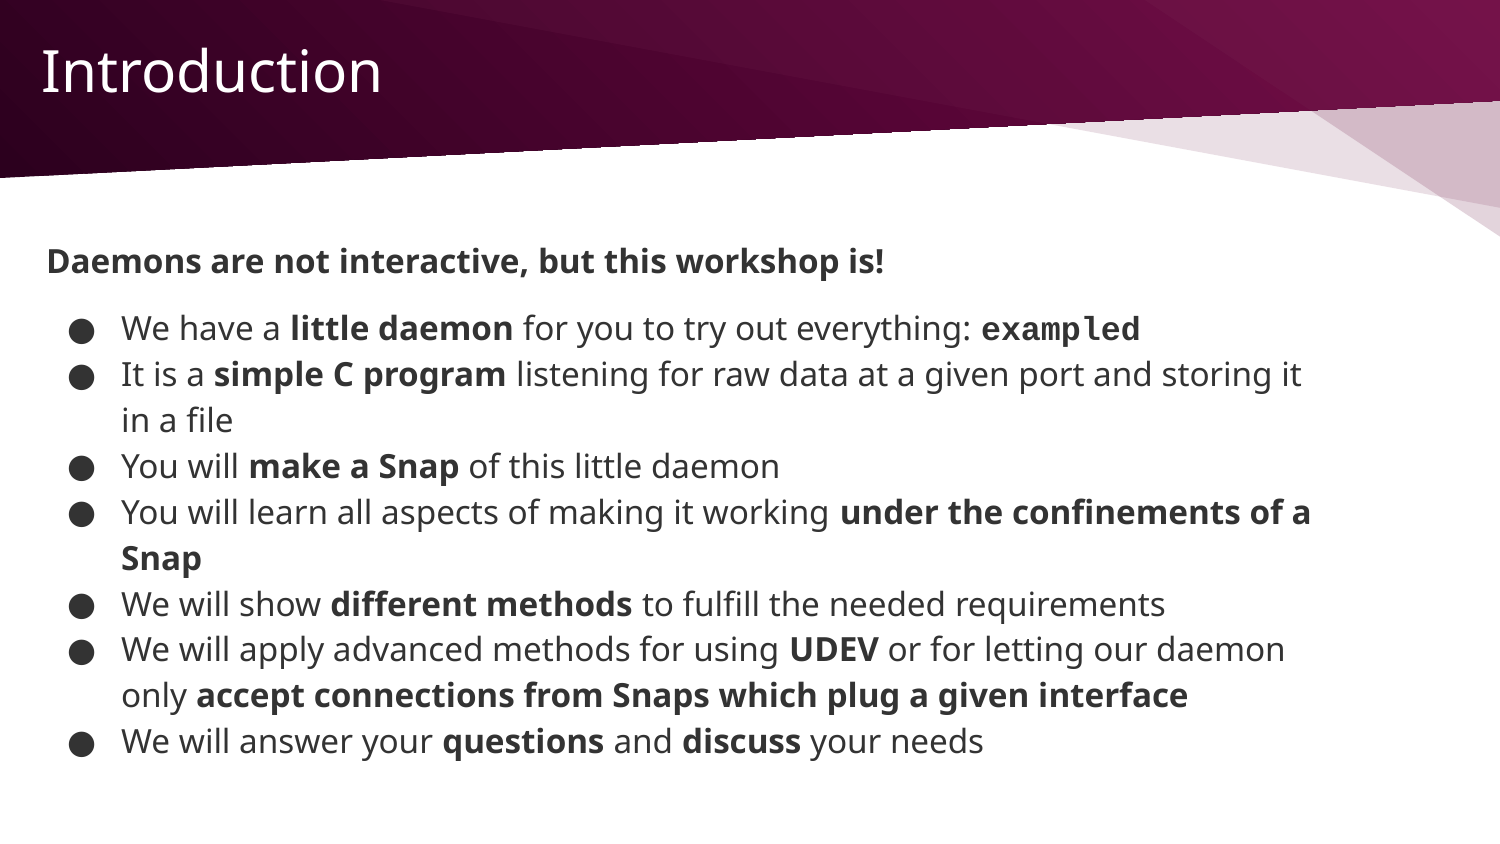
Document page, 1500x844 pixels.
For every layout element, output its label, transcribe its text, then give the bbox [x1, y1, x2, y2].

list Daemons are not interactive, but this workshop is! We have a little daemon for you to try out everything: exampled It is a simple C program listening for raw data at a given port and storing it in a file You will make a Snap of this little daemon You will learn all aspects of making it working under the confinements of a Snap We will show different methods to fulfill the needed requirements We will apply advanced methods for using UDEV or for letting our daemon only accept connections from Snaps which plug a given interface We will answer your questions and discuss your needs [35, 229, 1324, 789]
title Introduction [41, 5, 1336, 134]
